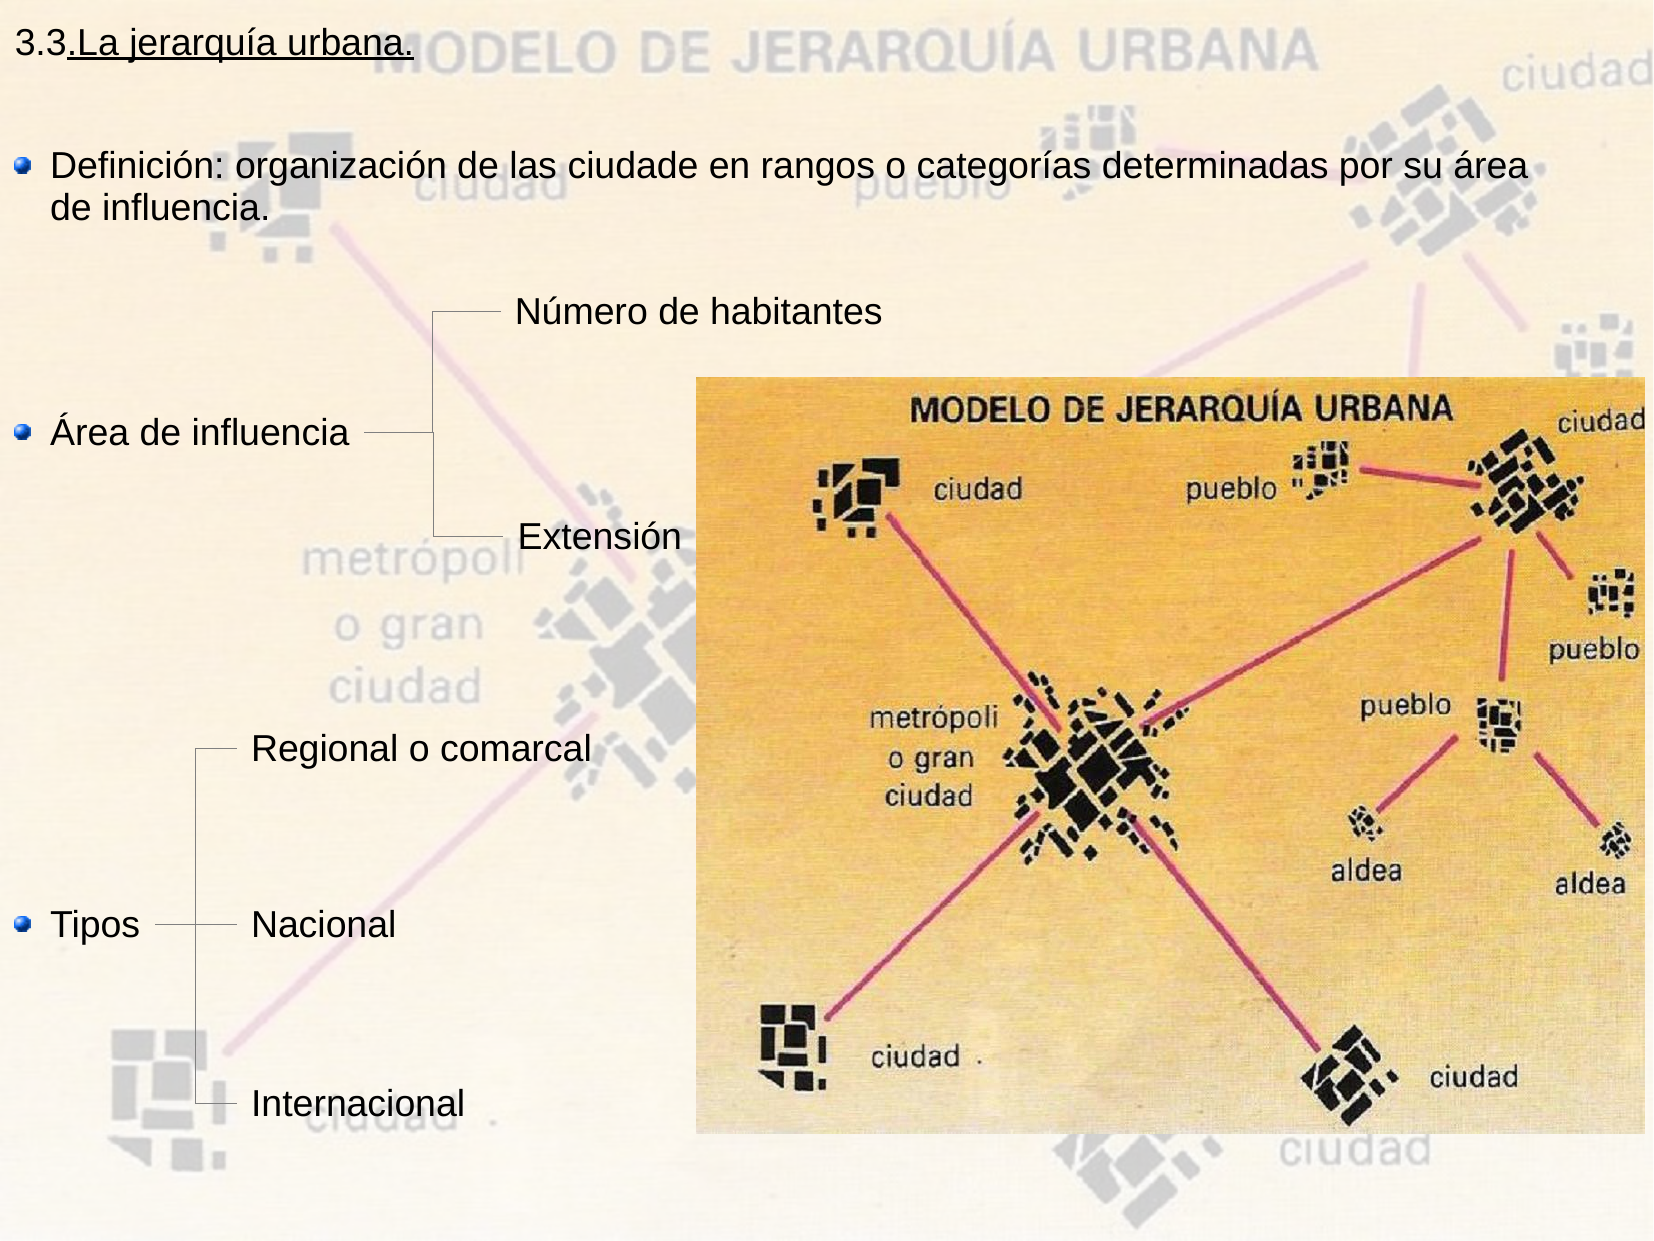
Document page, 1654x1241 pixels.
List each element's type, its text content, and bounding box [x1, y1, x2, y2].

text_box Extensión [502, 507, 696, 565]
text_box Número de habitantes [500, 283, 898, 341]
text_box Definición: organización de las ciudade en rangos o categorías determinadas por su área de influencia. [0, 137, 1554, 237]
text_box Área de influencia [0, 403, 365, 461]
text_box Internacional [236, 1074, 480, 1132]
picture [0, 0, 1654, 1241]
text_box 3.3.La jerarquía urbana. [0, 14, 429, 71]
text_box Tipos [0, 895, 156, 953]
text_box Regional o comarcal [236, 720, 607, 778]
text_box Nacional [236, 895, 412, 953]
